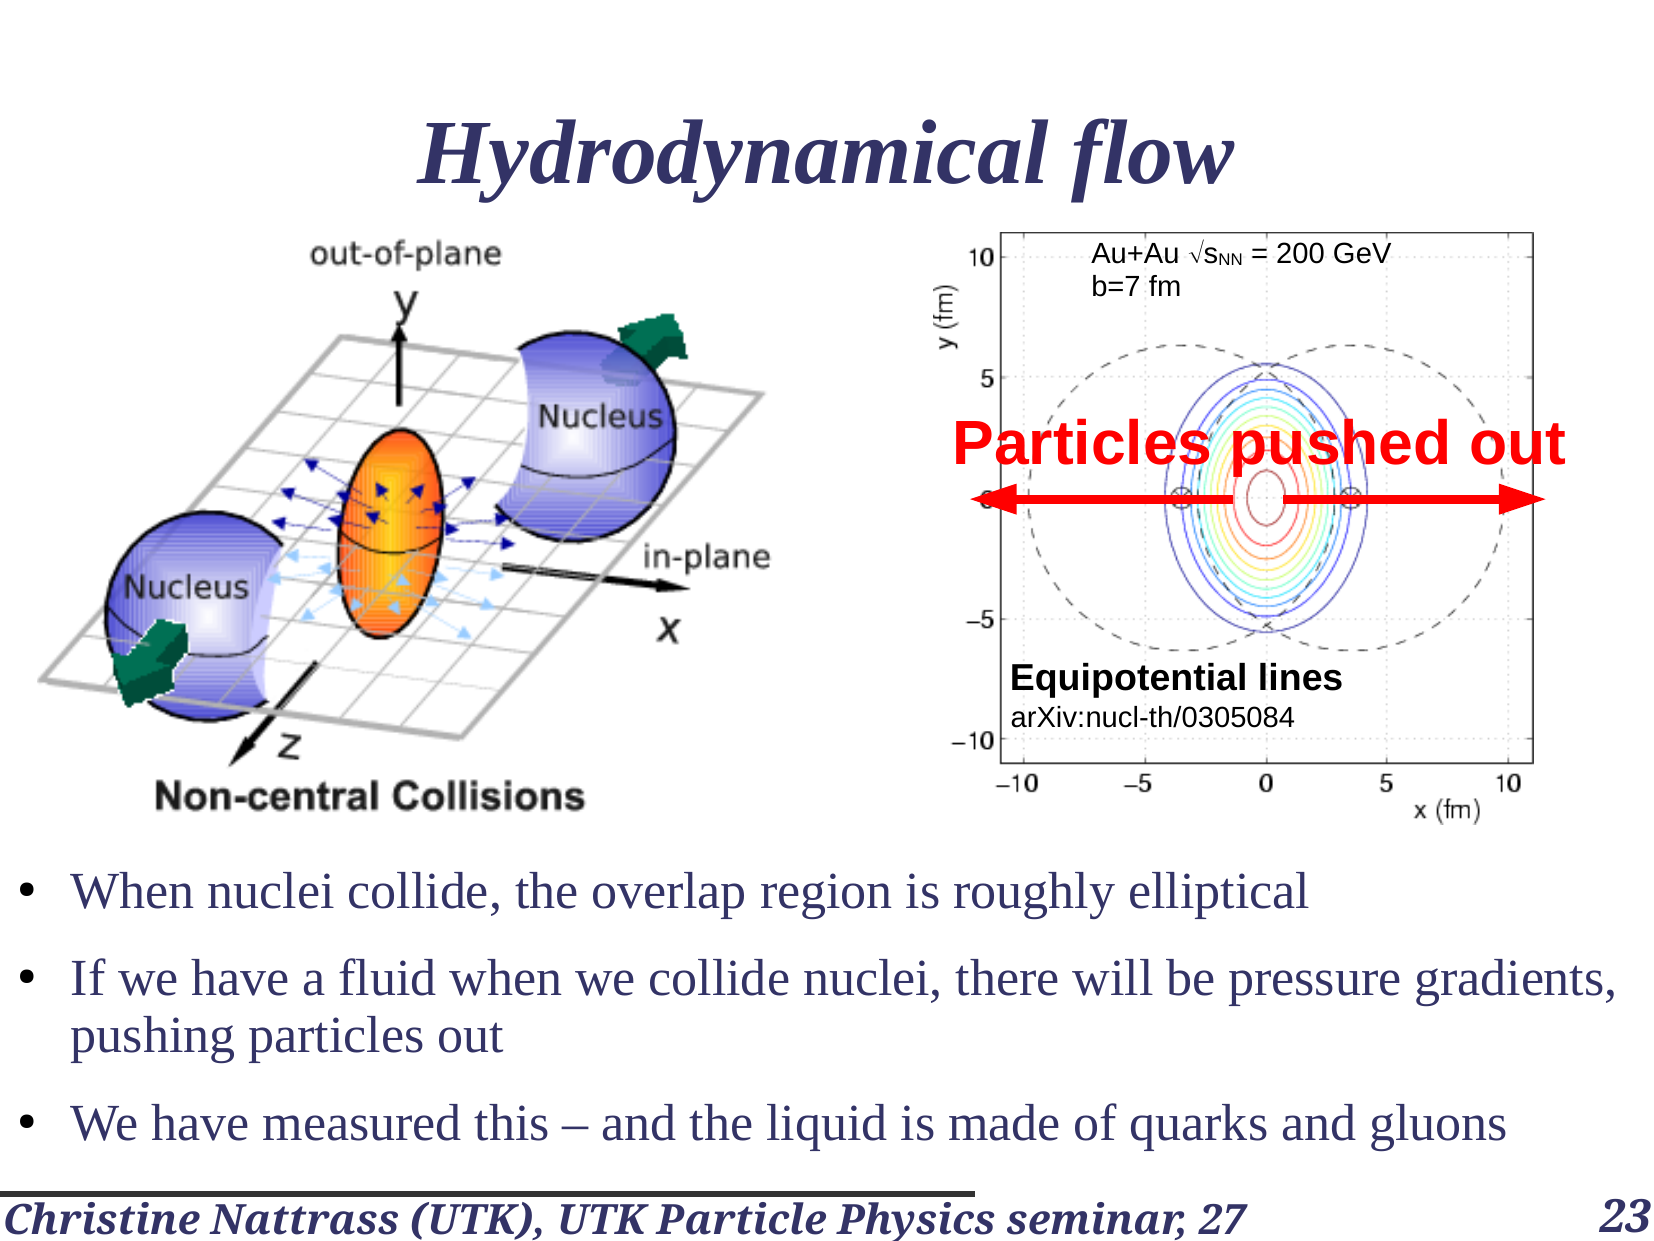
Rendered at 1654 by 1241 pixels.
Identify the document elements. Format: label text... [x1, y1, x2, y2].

picture [37, 224, 788, 828]
picture [933, 232, 1534, 825]
text_box Particles pushed out [937, 400, 1614, 486]
text_box Au+Au sNN = 200 GeV b=7 fm [1076, 229, 1407, 311]
list When nuclei collide, the overlap region is roughly elliptical If we have a fluid when we collide nuclei, there will be pressure gradients, pushing particles out We have measured this – and the liquid is made of quarks and gluons [0, 862, 1654, 1241]
title Hydrodynamical flow [82, 49, 1571, 257]
text_box arXiv:nucl-th/0305084 [995, 693, 1492, 772]
text_box Equipotential lines [995, 649, 1408, 706]
picture [1510, 486, 1534, 494]
